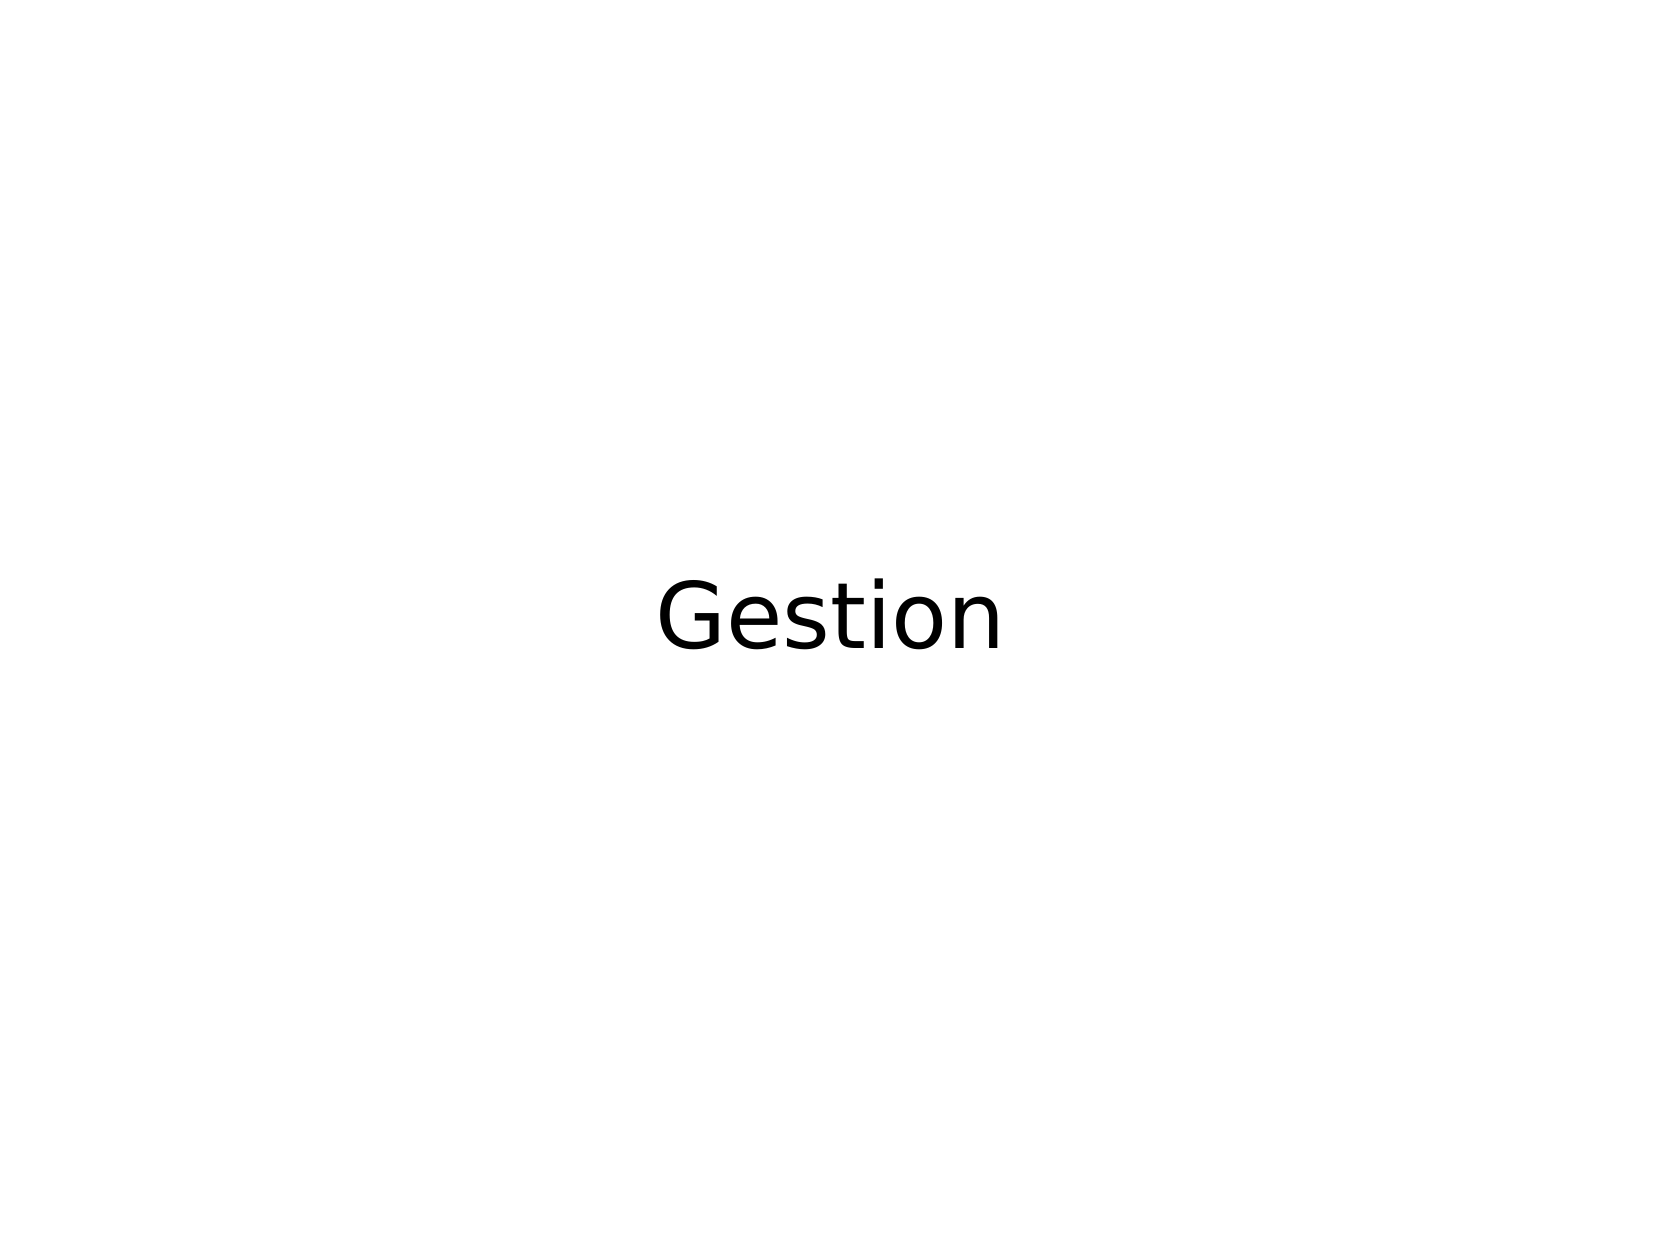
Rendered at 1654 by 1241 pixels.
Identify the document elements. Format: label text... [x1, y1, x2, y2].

title Gestion [86, 520, 1576, 713]
